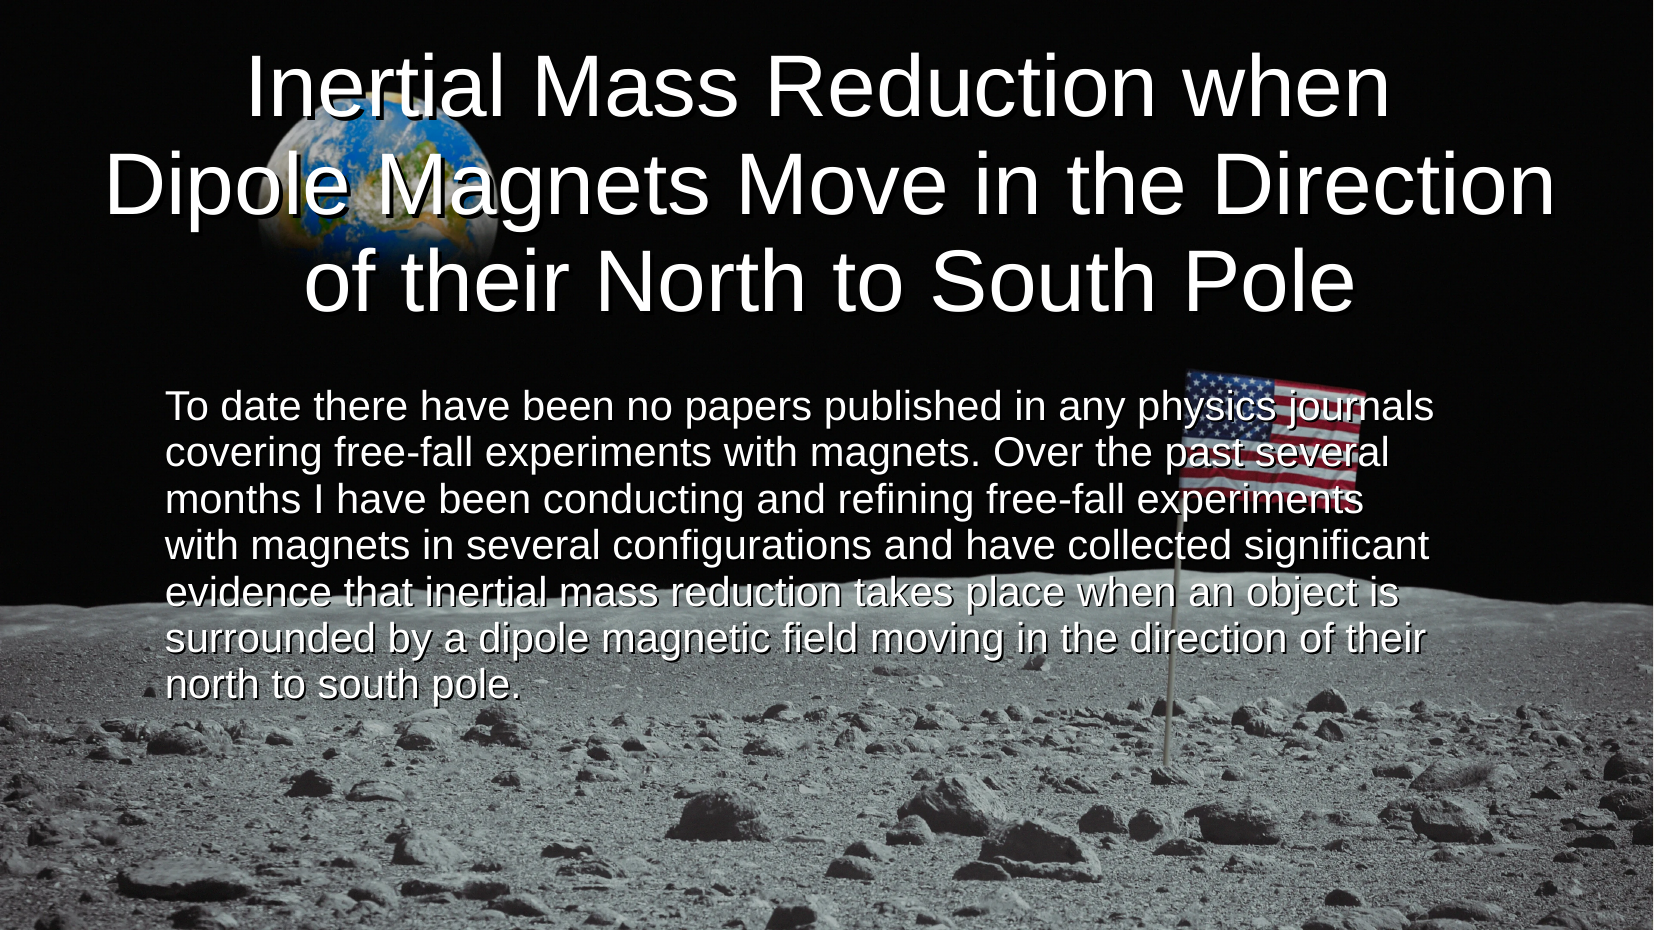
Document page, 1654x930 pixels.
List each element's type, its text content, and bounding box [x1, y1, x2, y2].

title Inertial Mass Reduction when Dipole Magnets Move in the Direction of their North to South Pole [87, 37, 1576, 331]
text_box To date there have been no papers published in any physics journals covering free-fall experiments with magnets. Over the past several months I have been conducting and refining free-fall experiments with magnets in several configurations and have collected significant evidence that inertial mass reduction takes place when an object is surrounded by a dipole magnetic field moving in the direction of their north to south pole. [150, 375, 1463, 788]
picture [0, 0, 1654, 930]
